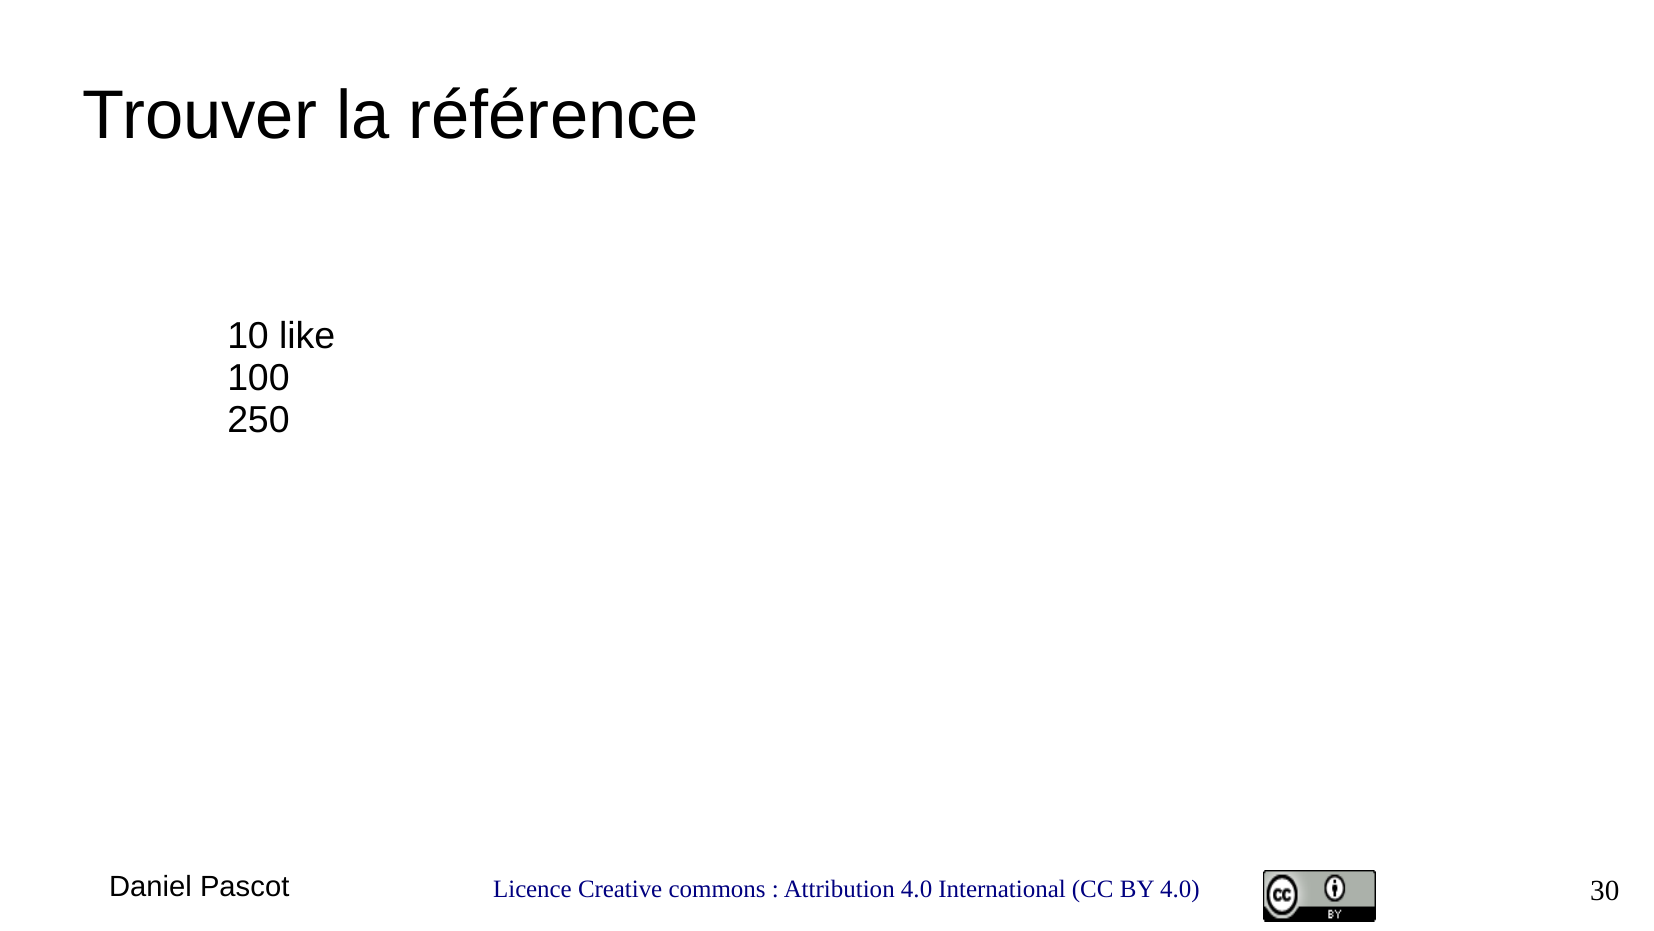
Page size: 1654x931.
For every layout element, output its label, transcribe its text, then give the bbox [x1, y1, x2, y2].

title Trouver la référence [82, 37, 1571, 193]
picture [1263, 870, 1376, 922]
text_box 10 like 100 250 [212, 307, 886, 448]
